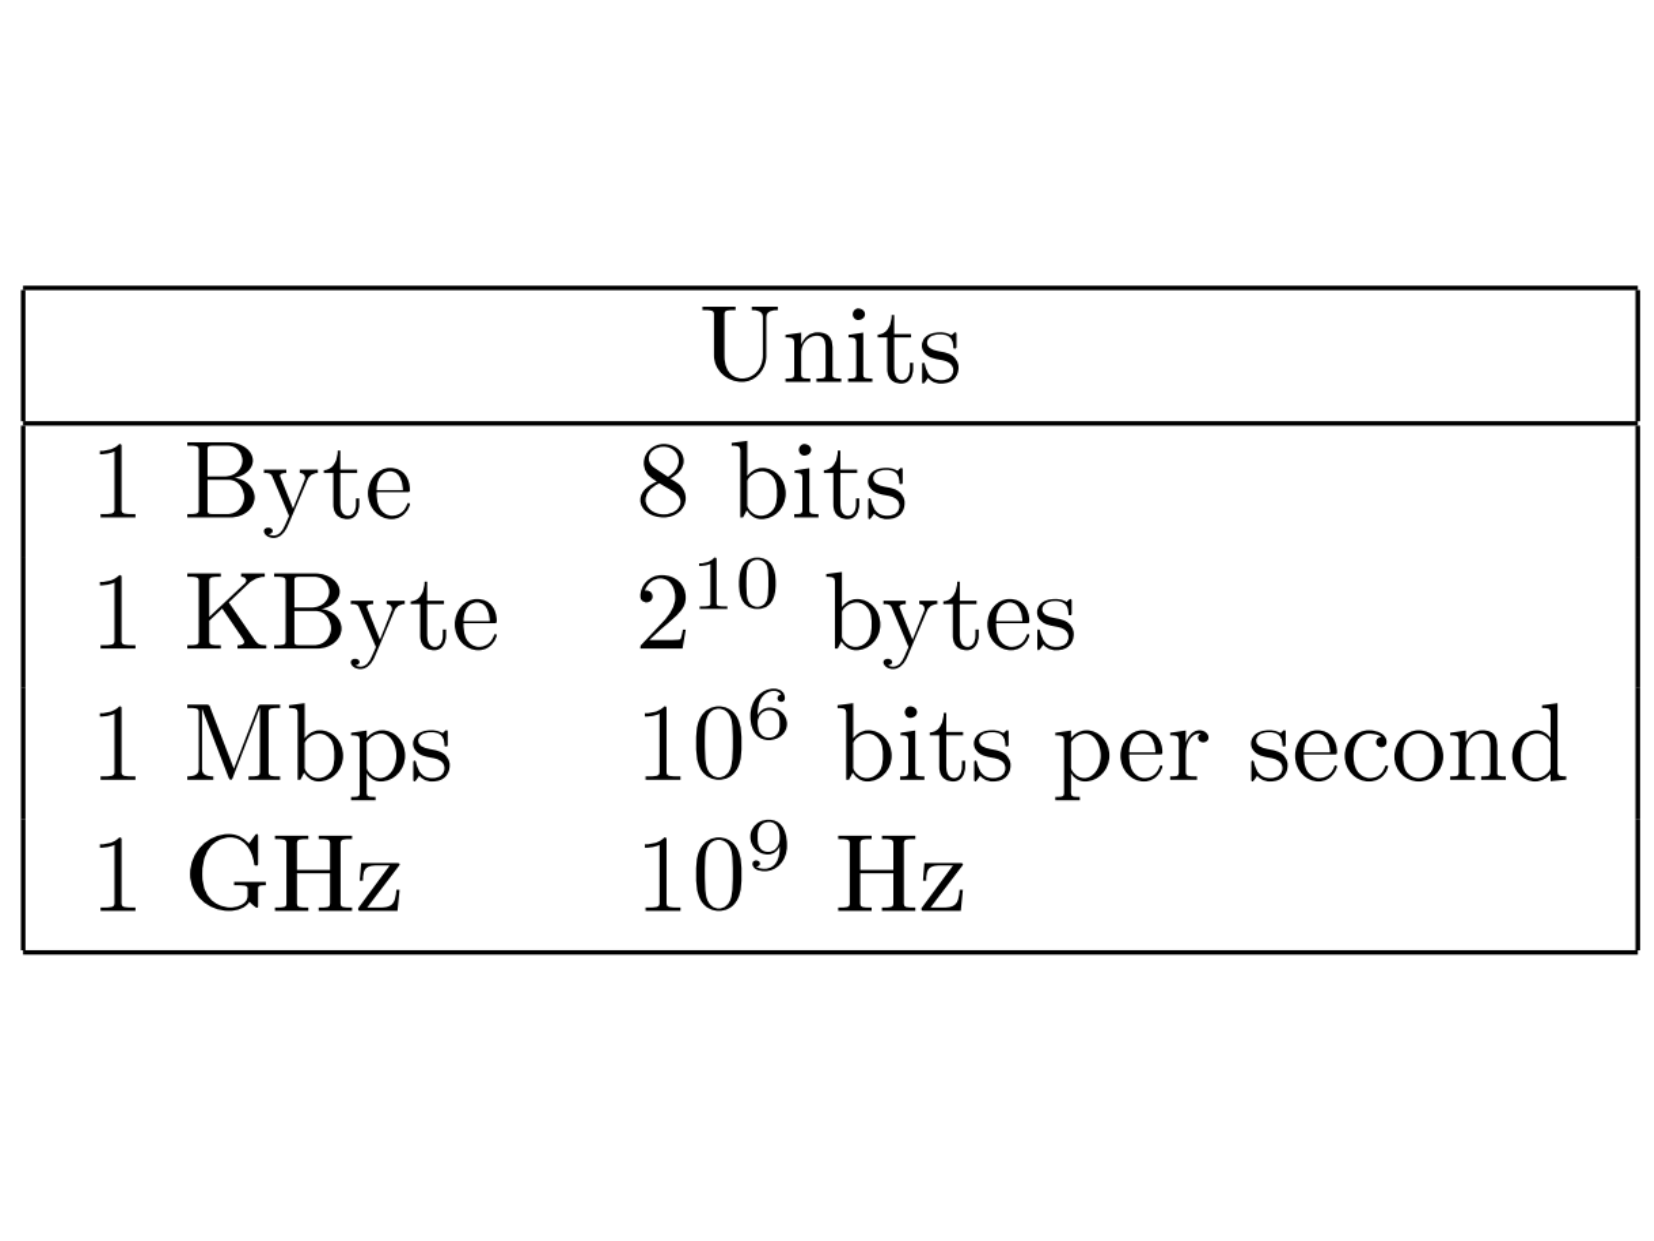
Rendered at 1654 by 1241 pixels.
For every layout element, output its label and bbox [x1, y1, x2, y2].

picture [0, 263, 1654, 977]
